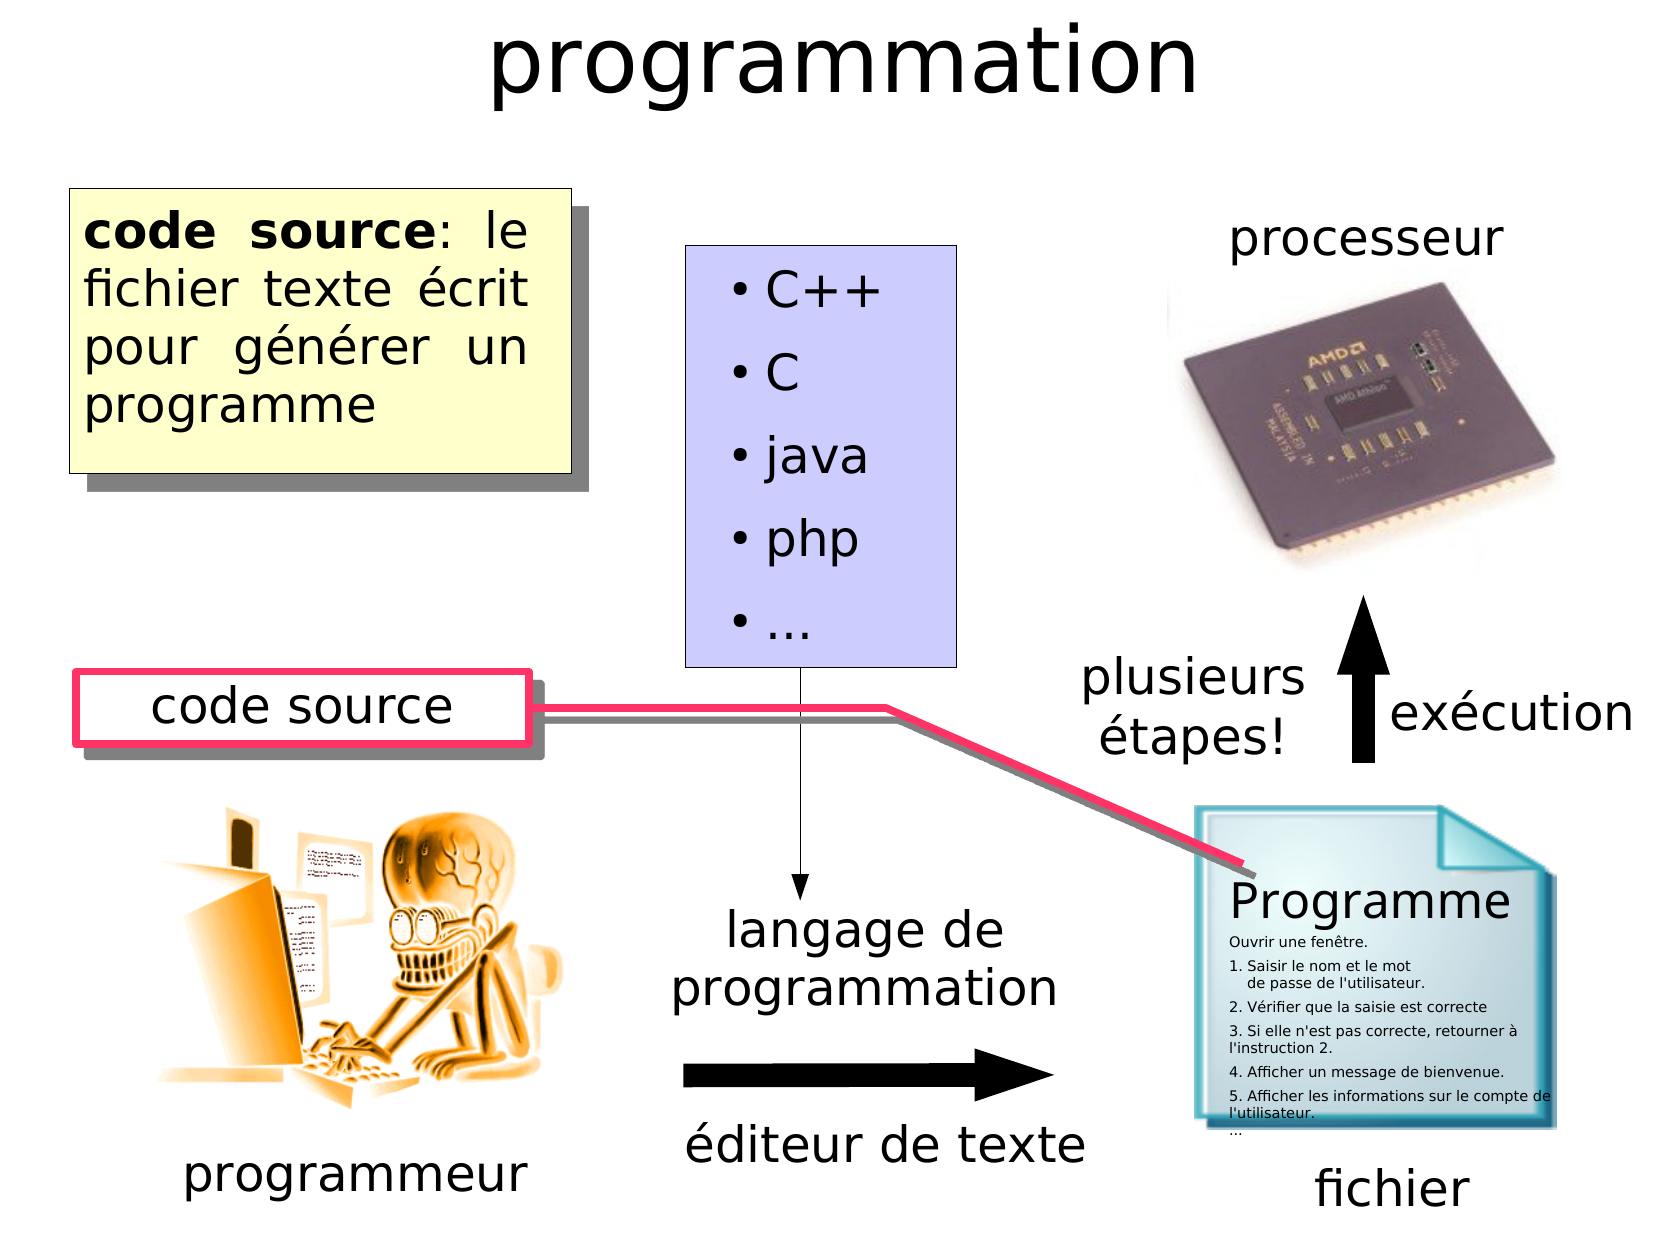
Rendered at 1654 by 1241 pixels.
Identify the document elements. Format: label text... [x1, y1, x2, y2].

text_box C++ C java php ... [731, 261, 931, 652]
text_box programmeur [181, 1145, 529, 1204]
title programmation [153, 0, 1536, 123]
text_box langage de programmation [650, 900, 1080, 1018]
text_box exécution [1389, 684, 1636, 743]
text_box Programme Ouvrir une fenêtre. Saisir le nom et le mot de passe de l'utilisateur. Vérifier que la saisie est correcte Si elle n'est pas correcte, retourner à l'instruction 2. Afficher un message de bienvenue. Afficher les informations sur le compte de l'utilisateur. ... [1229, 865, 1557, 1130]
text_box éditeur de texte [671, 1116, 1102, 1175]
picture [153, 807, 564, 1110]
text_box [685, 245, 957, 668]
text_box [69, 188, 572, 474]
text_box code source: le fichier texte écrit pour générer un programme [83, 201, 564, 517]
picture [1194, 804, 1557, 1130]
text_box processeur [1228, 209, 1505, 268]
text_box fichier [1314, 1160, 1471, 1219]
text_box code source [75, 671, 529, 745]
picture [1167, 267, 1567, 574]
text_box plusieurs étapes! [978, 648, 1409, 767]
